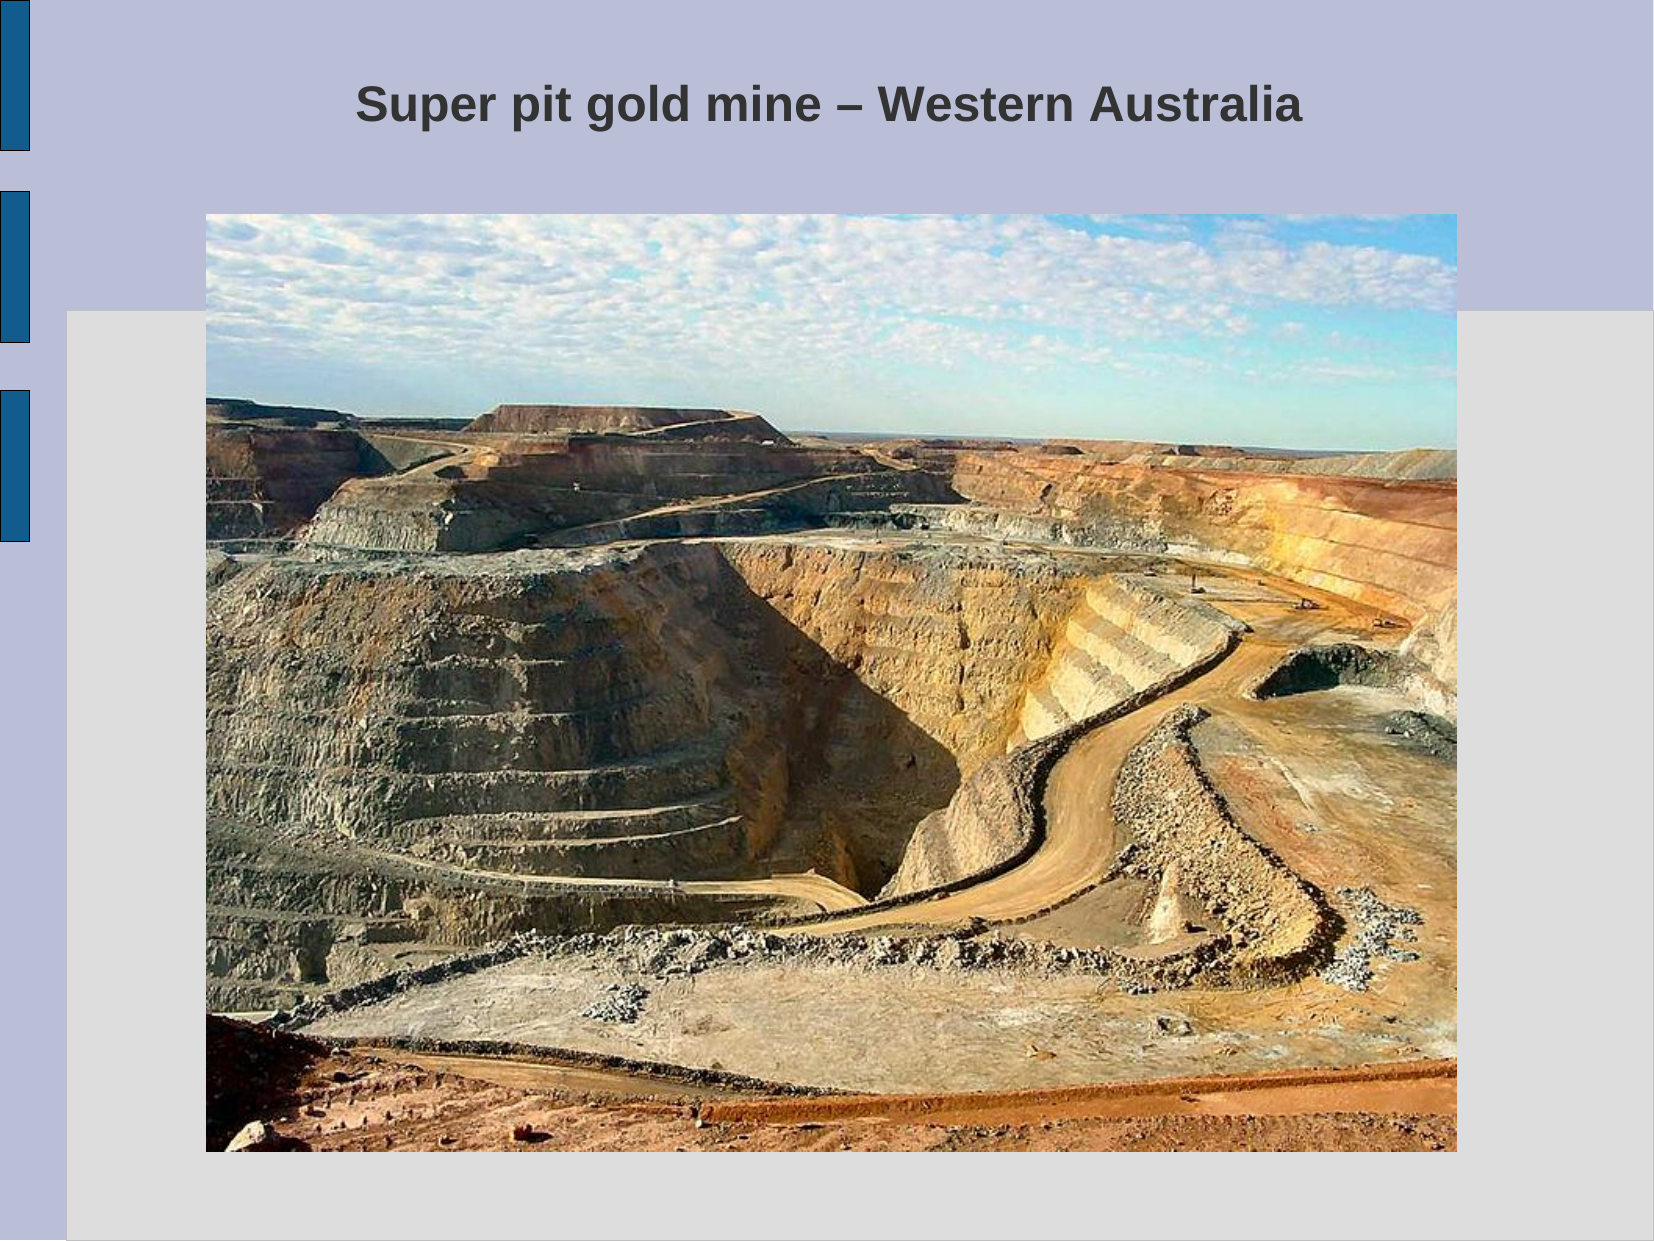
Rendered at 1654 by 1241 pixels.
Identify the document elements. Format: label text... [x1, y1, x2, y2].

picture [206, 214, 1457, 1152]
title Super pit gold mine – Western Australia [123, 0, 1536, 208]
